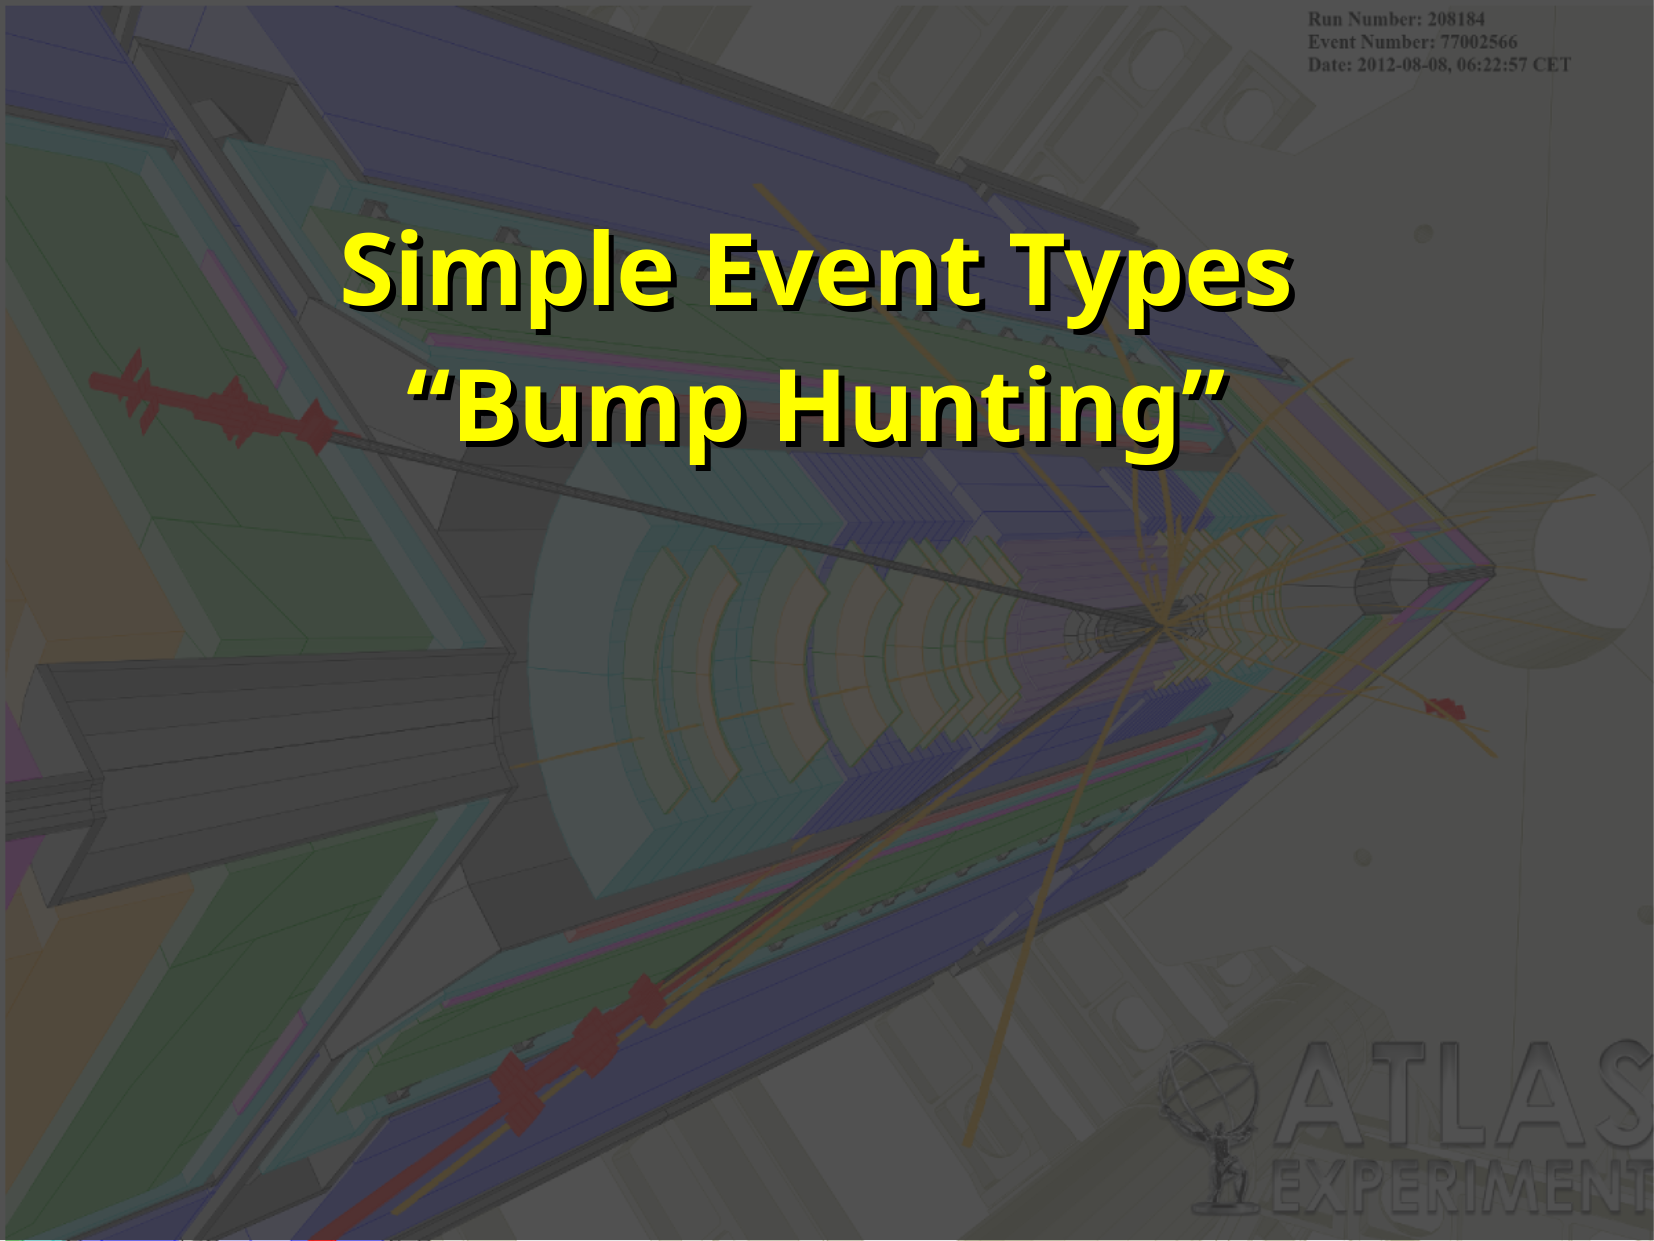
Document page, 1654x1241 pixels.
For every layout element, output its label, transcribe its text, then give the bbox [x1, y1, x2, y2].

text_box [0, 0, 1654, 1241]
text_box Simple Event Types “Bump Hunting” [161, 191, 1474, 439]
